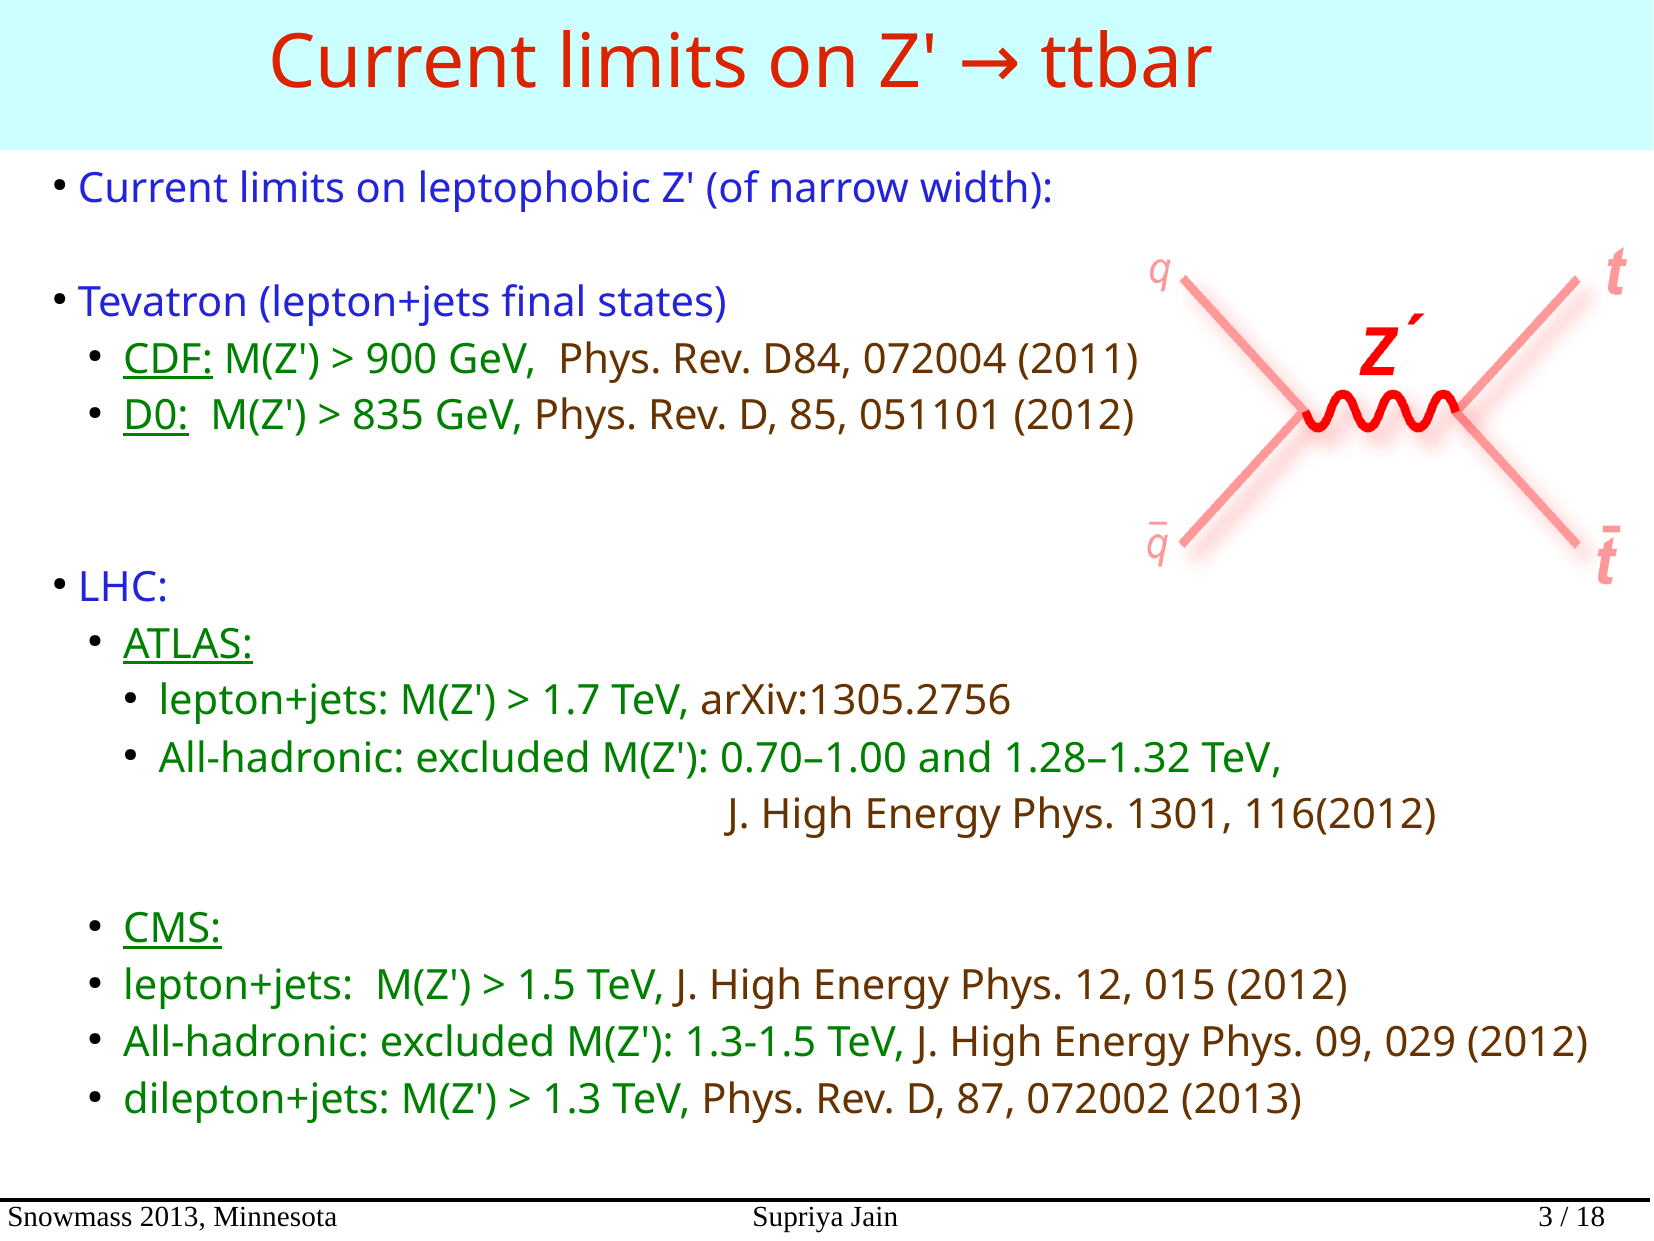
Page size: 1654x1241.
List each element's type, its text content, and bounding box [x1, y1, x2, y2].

text_box Current limits on Z' → ttbar [0, 0, 1654, 151]
text_box Current limits on leptophobic Z' (of narrow width): Tevatron (lepton+jets final states) CDF: M(Z') > 900 GeV, Phys. Rev. D84, 072004 (2011) D0: M(Z') > 835 GeV, Phys. Rev. D, 85, 051101 (2012) LHC: ATLAS: lepton+jets: M(Z') > 1.7 TeV, arXiv:1305.2756 All-hadronic: excluded M(Z'): 0.70–1.00 and 1.28–1.32 TeV, J. High Energy Phys. 1301, 116(2012) CMS: lepton+jets: M(Z') > 1.5 TeV, J. High Energy Phys. 12, 015 (2012) All-hadronic: excluded M(Z'): 1.3-1.5 TeV, J. High Energy Phys. 09, 029 (2012) dilepton+jets: M(Z') > 1.3 TeV, Phys. Rev. D, 87, 072002 (2013) [37, 150, 1654, 1163]
